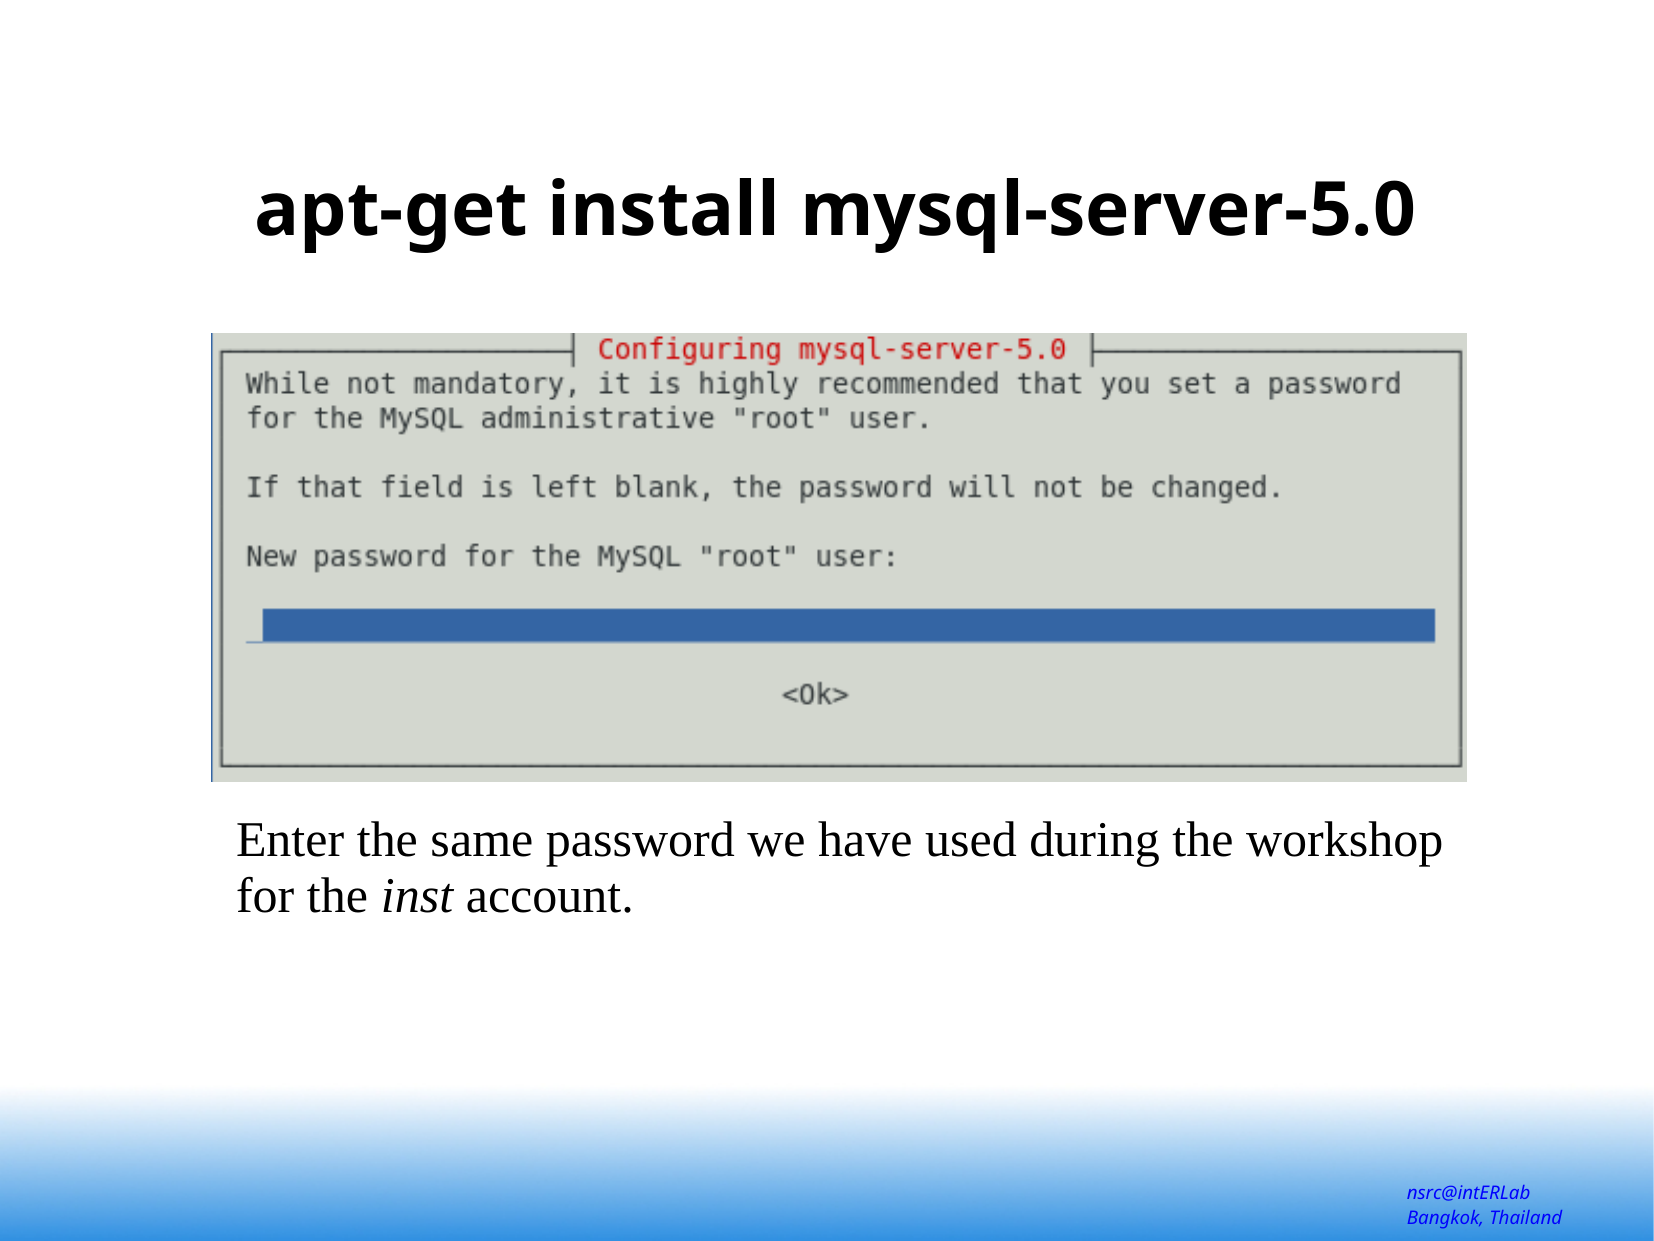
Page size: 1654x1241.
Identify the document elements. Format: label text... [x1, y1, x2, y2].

text_box Enter the same password we have used during the workshop for the inst account. [236, 812, 1457, 953]
picture [0, 1083, 1654, 1241]
title apt-get install mysql-server-5.0 [121, 102, 1534, 310]
picture [211, 333, 1467, 782]
